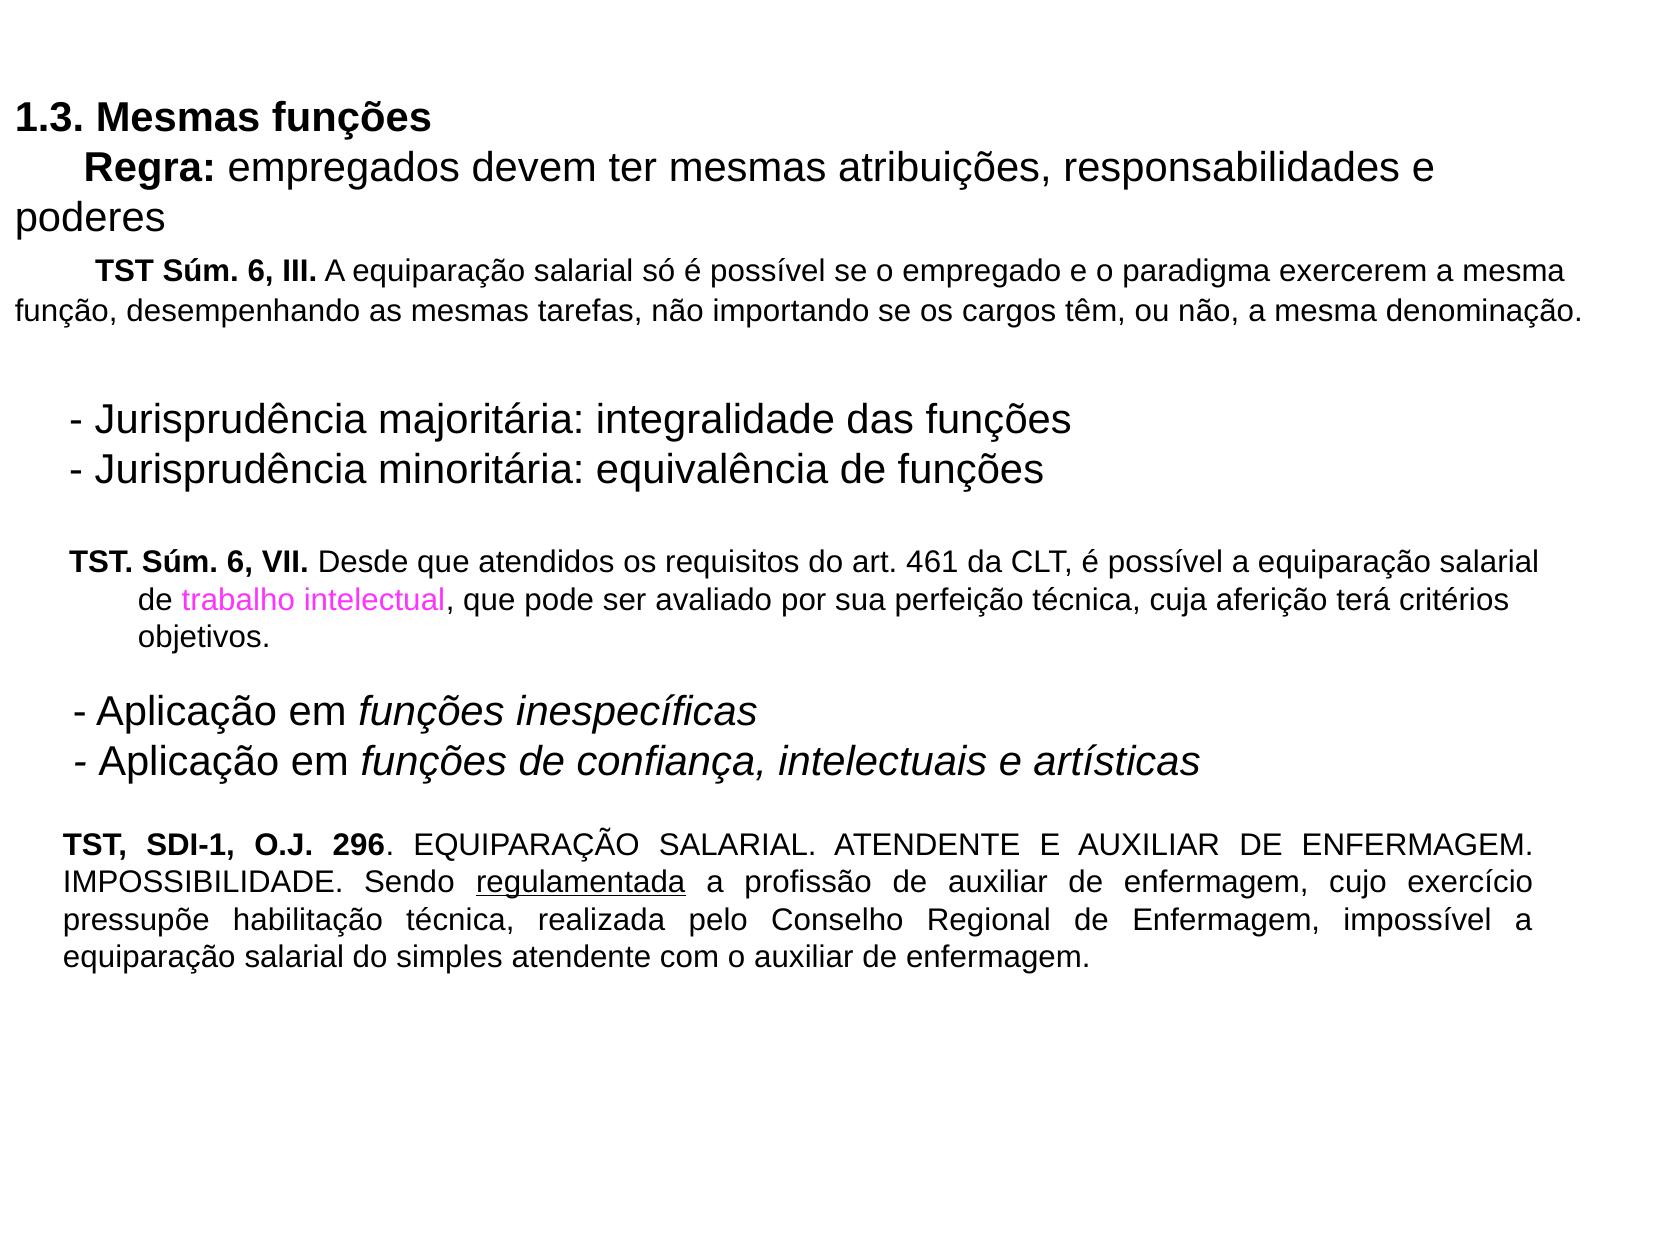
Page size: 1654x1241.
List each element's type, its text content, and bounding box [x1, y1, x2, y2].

text_box TST, SDI-1, O.J. 296. EQUIPARAÇÃO SALARIAL. ATENDENTE E AUXILIAR DE ENFERMAGEM. IMPOSSIBILIDADE. Sendo regulamentada a profissão de auxiliar de enfermagem, cujo exercício pressupõe habilitação técnica, realizada pelo Conselho Regional de Enfermagem, impossível a equiparação salarial do simples atendente com o auxiliar de enfermagem. [48, 816, 1550, 1029]
text_box - Aplicação em funções inespecíficas - Aplicação em funções de confiança, intelectuais e artísticas [51, 676, 1589, 773]
text_box - Jurisprudência majoritária: integralidade das funções - Jurisprudência minoritária: equivalência de funções TST. Súm. 6, VII. Desde que atendidos os requisitos do art. 461 da CLT, é possível a equiparação salarial de trabalho intelectual, que pode ser avaliado por sua perfeição técnica, cuja aferição terá critérios objetivos. [48, 384, 1589, 1241]
text_box 1.3. Mesmas funções Regra: empregados devem ter mesmas atribuições, responsabilidades e poderes TST Súm. 6, III. A equiparação salarial só é possível se o empregado e o paradigma exercerem a mesma função, desempenhando as mesmas tarefas, não importando se os cargos têm, ou não, a mesma denominação. [0, 32, 1602, 1140]
